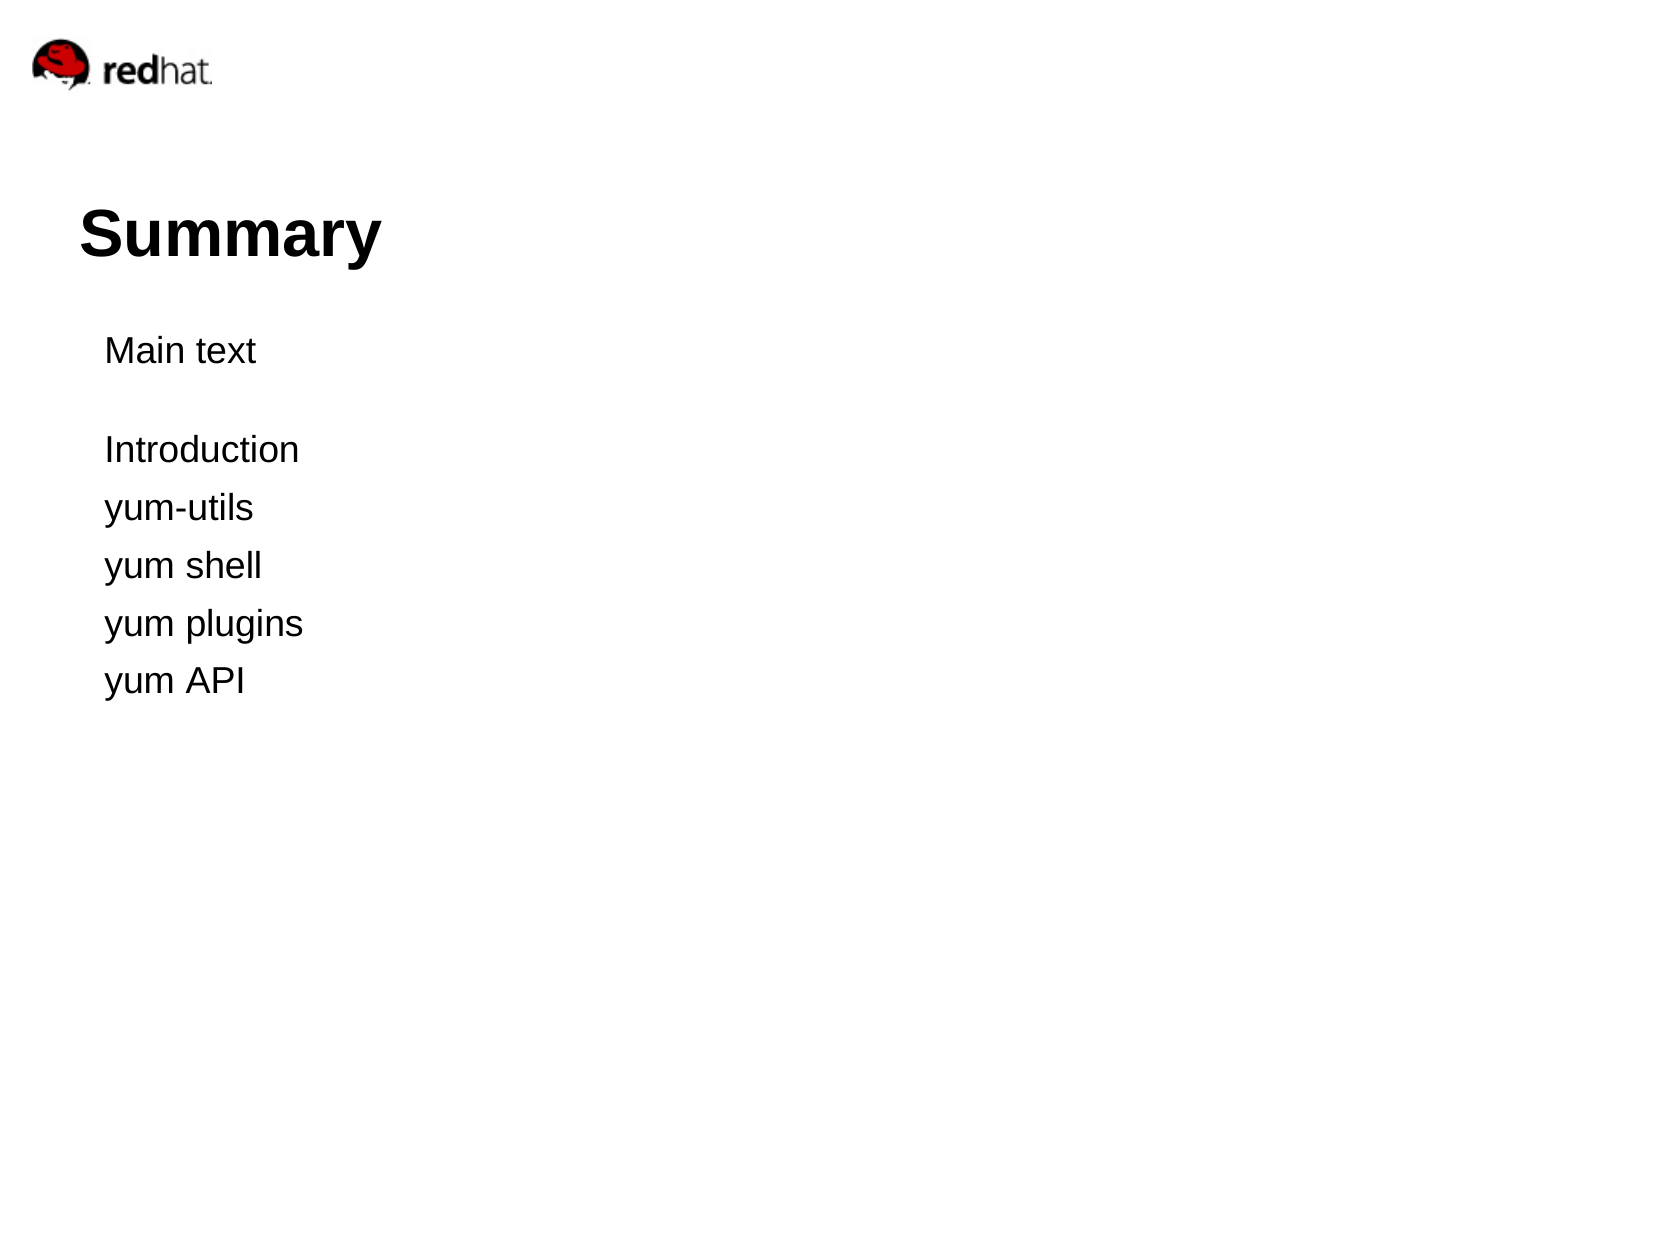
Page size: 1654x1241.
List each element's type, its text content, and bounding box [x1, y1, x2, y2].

title Summary [79, 159, 1485, 308]
list Main text Introduction yum-utils yum shell yum plugins yum API [104, 329, 1510, 1062]
picture [31, 37, 212, 98]
